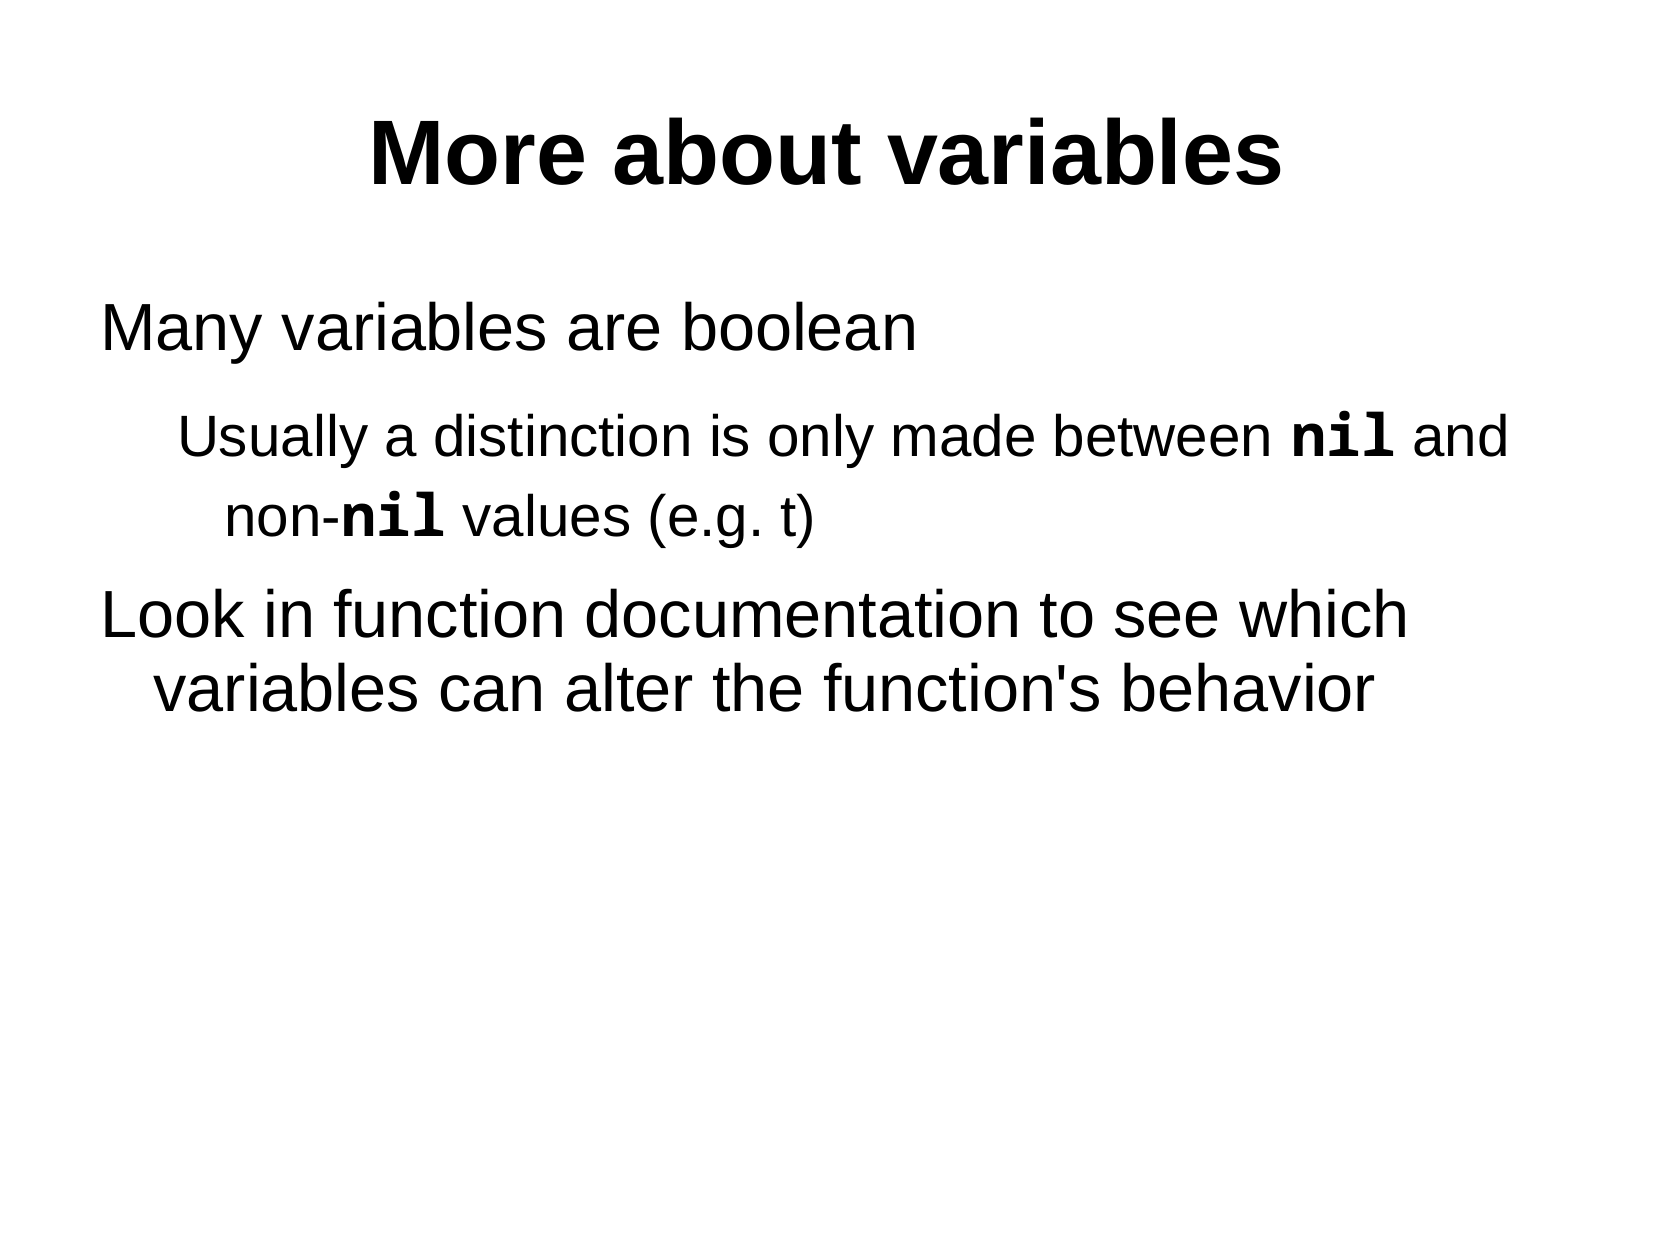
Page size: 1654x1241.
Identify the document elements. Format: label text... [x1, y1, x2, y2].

title More about variables [82, 56, 1571, 250]
list Many variables are boolean Usually a distinction is only made between nil and non-nil values (e.g. t) Look in function documentation to see which variables can alter the function's behavior [82, 290, 1571, 1094]
